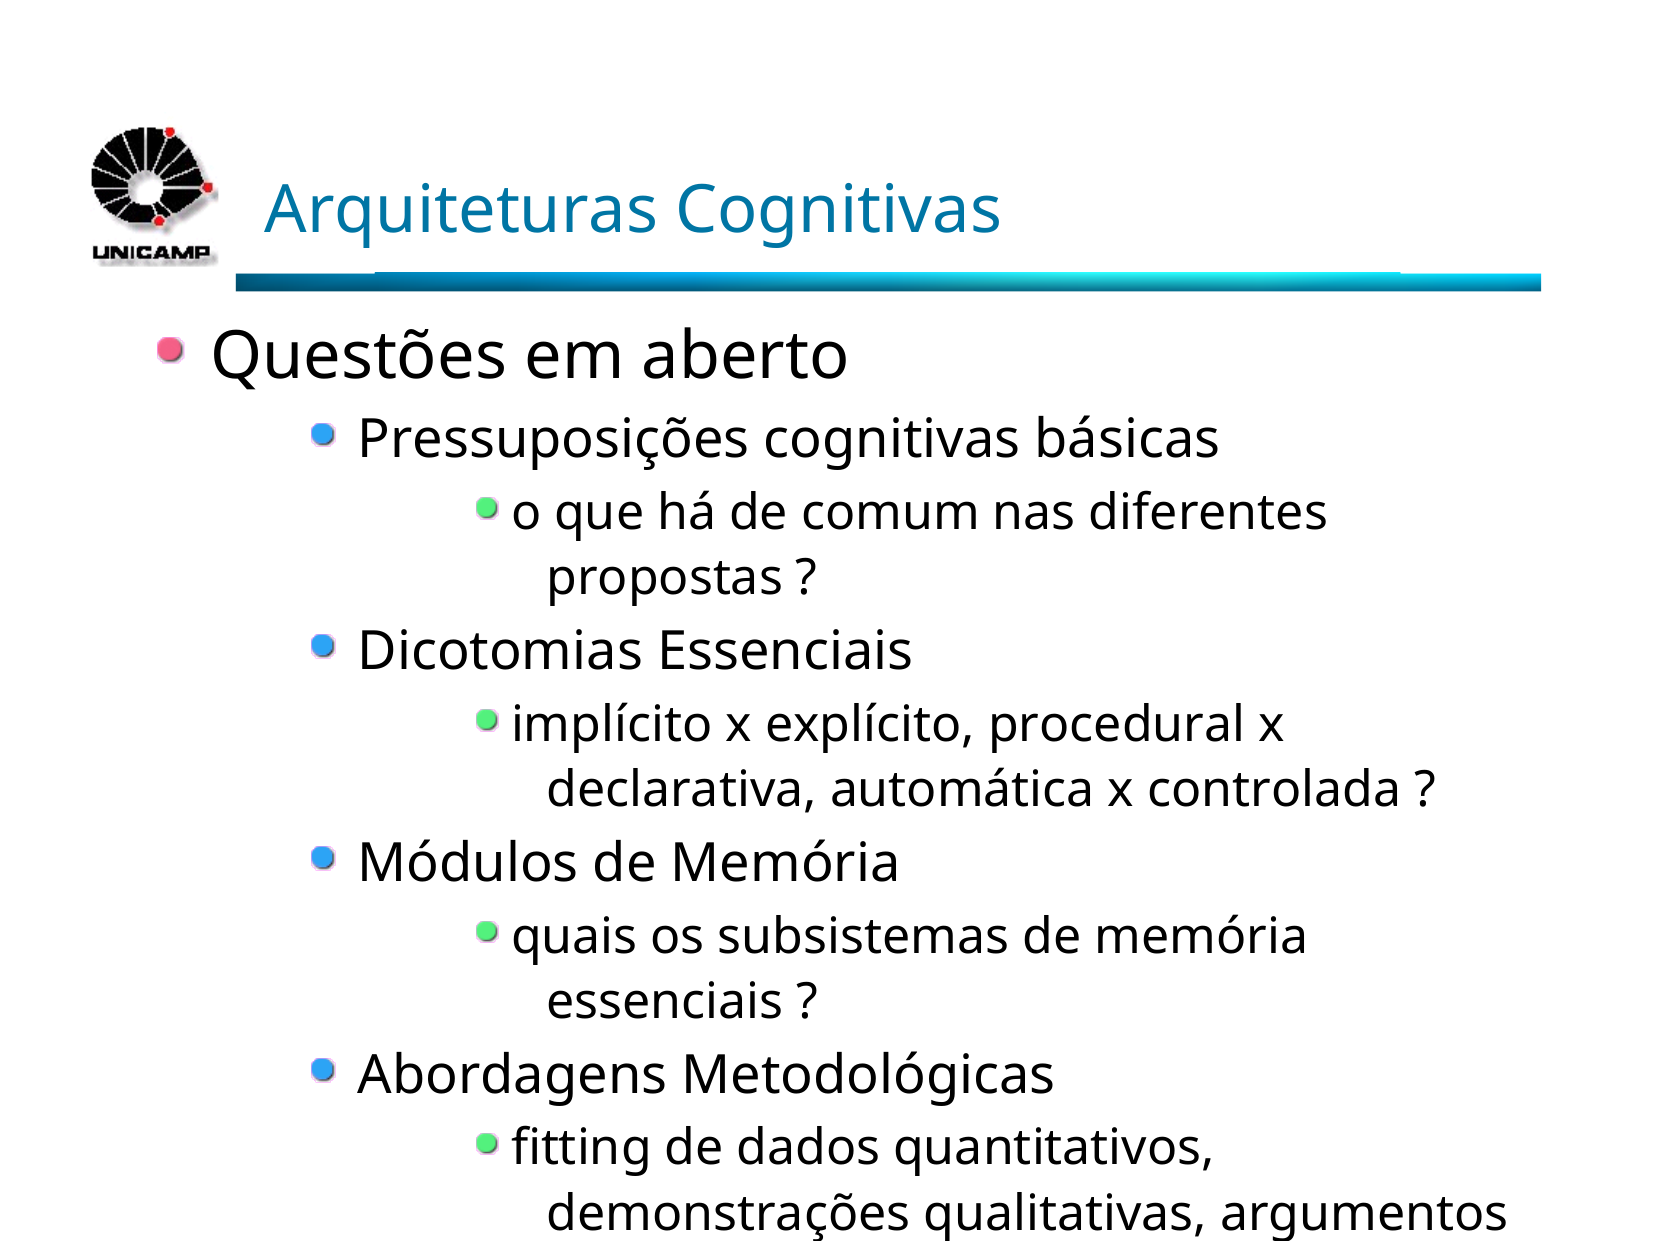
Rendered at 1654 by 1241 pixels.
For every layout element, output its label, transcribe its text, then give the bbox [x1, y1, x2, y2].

picture [125, 272, 1654, 295]
list Questões em aberto Pressuposições cognitivas básicas o que há de comum nas diferentes propostas ? Dicotomias Essenciais implícito x explícito, procedural x declarativa, automática x controlada ? Módulos de Memória quais os subsistemas de memória essenciais ? Abordagens Metodológicas fitting de dados quantitativos, demonstrações qualitativas, argumentos teóricos, experimentos mentais filosóficos, etc. [121, 309, 1534, 1182]
title Arquiteturas Cognitivas [264, 42, 1534, 250]
